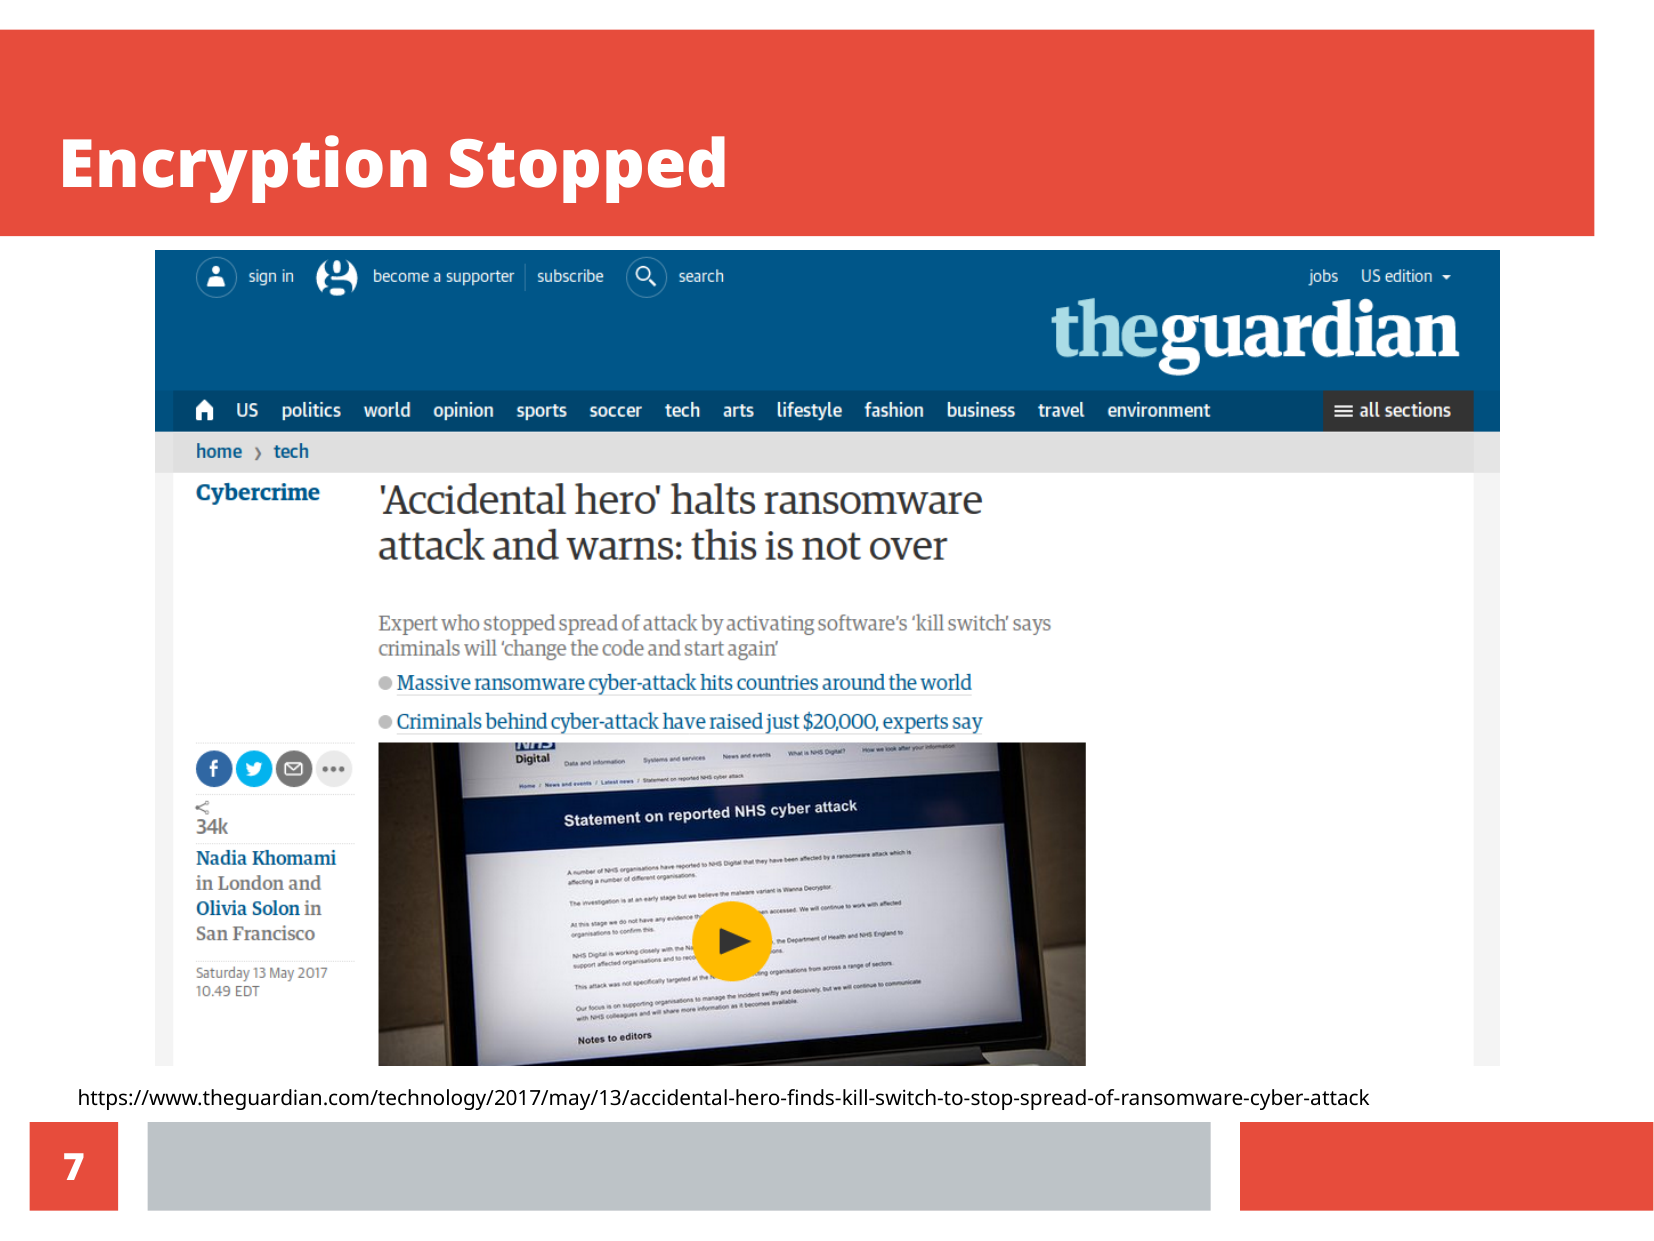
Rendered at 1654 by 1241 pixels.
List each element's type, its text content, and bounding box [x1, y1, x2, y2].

text_box https://www.theguardian.com/technology/2017/may/13/accidental-hero-finds-kill-switch-to-stop-spread-of-ransomware-cyber-attack [62, 1076, 1467, 1115]
picture [155, 250, 1500, 1066]
title Encryption Stopped [59, 59, 1595, 207]
